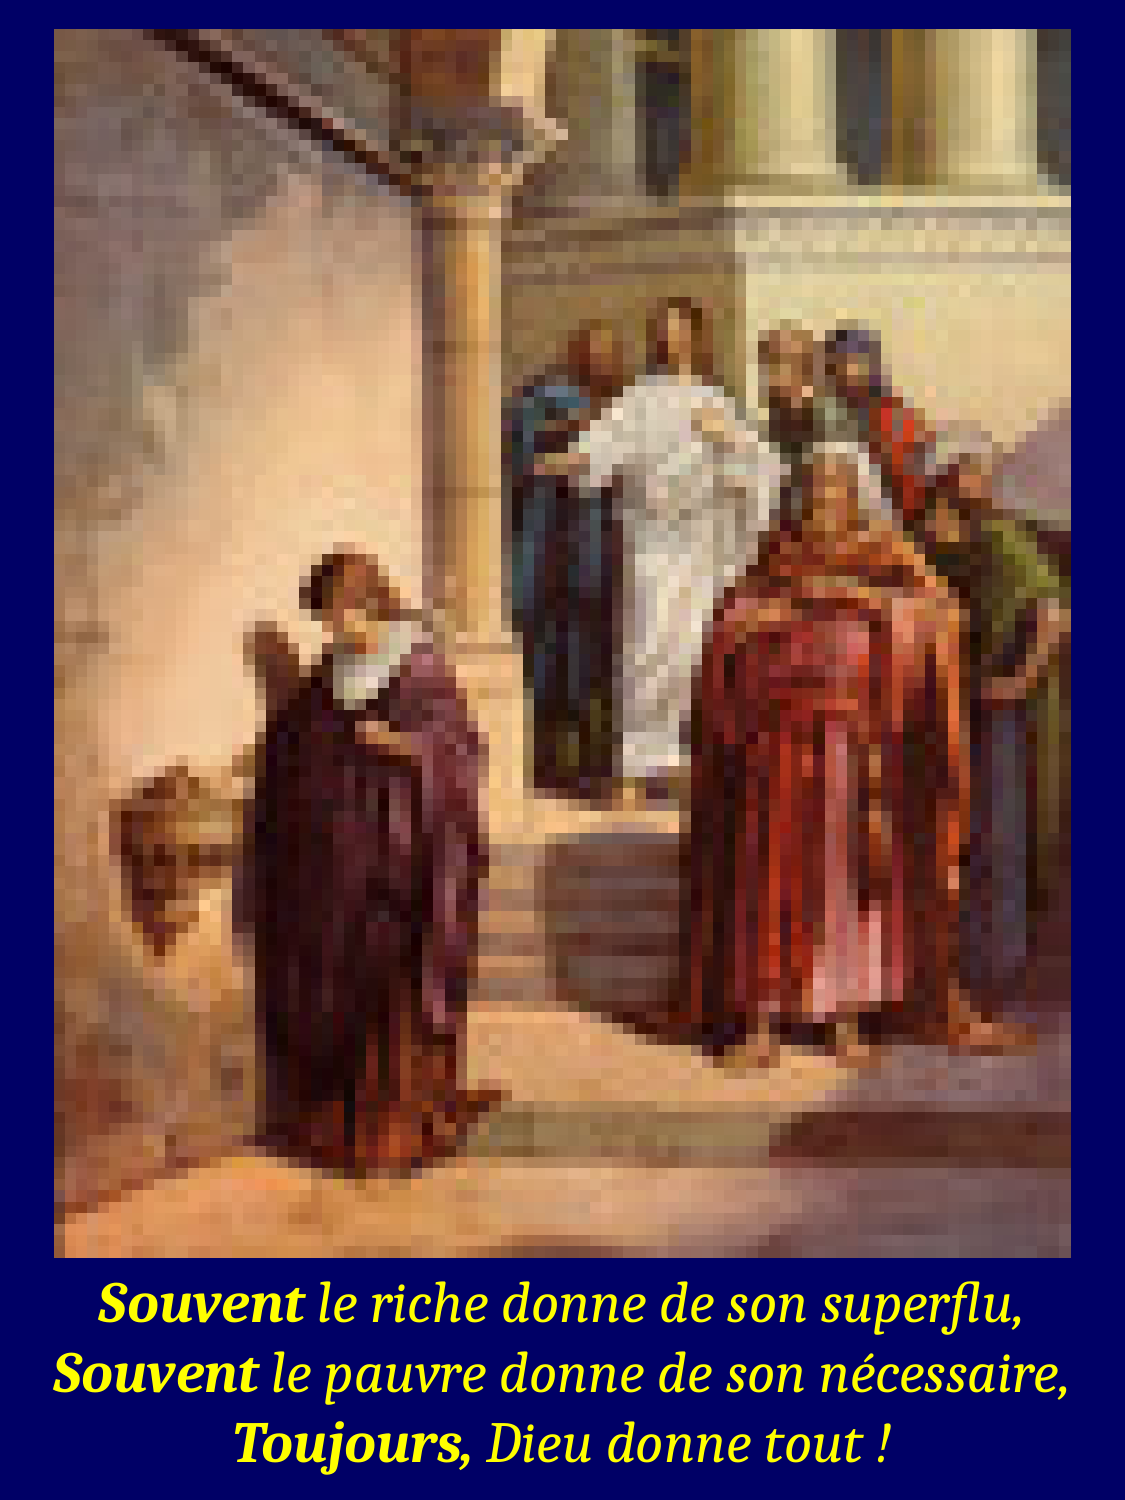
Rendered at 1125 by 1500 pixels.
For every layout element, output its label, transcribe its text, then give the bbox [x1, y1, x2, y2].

text_box Souvent le riche donne de son superflu, Souvent le pauvre donne de son nécessaire, Toujours, Dieu donne tout ! [0, 1257, 1125, 1482]
picture [54, 29, 1071, 1257]
